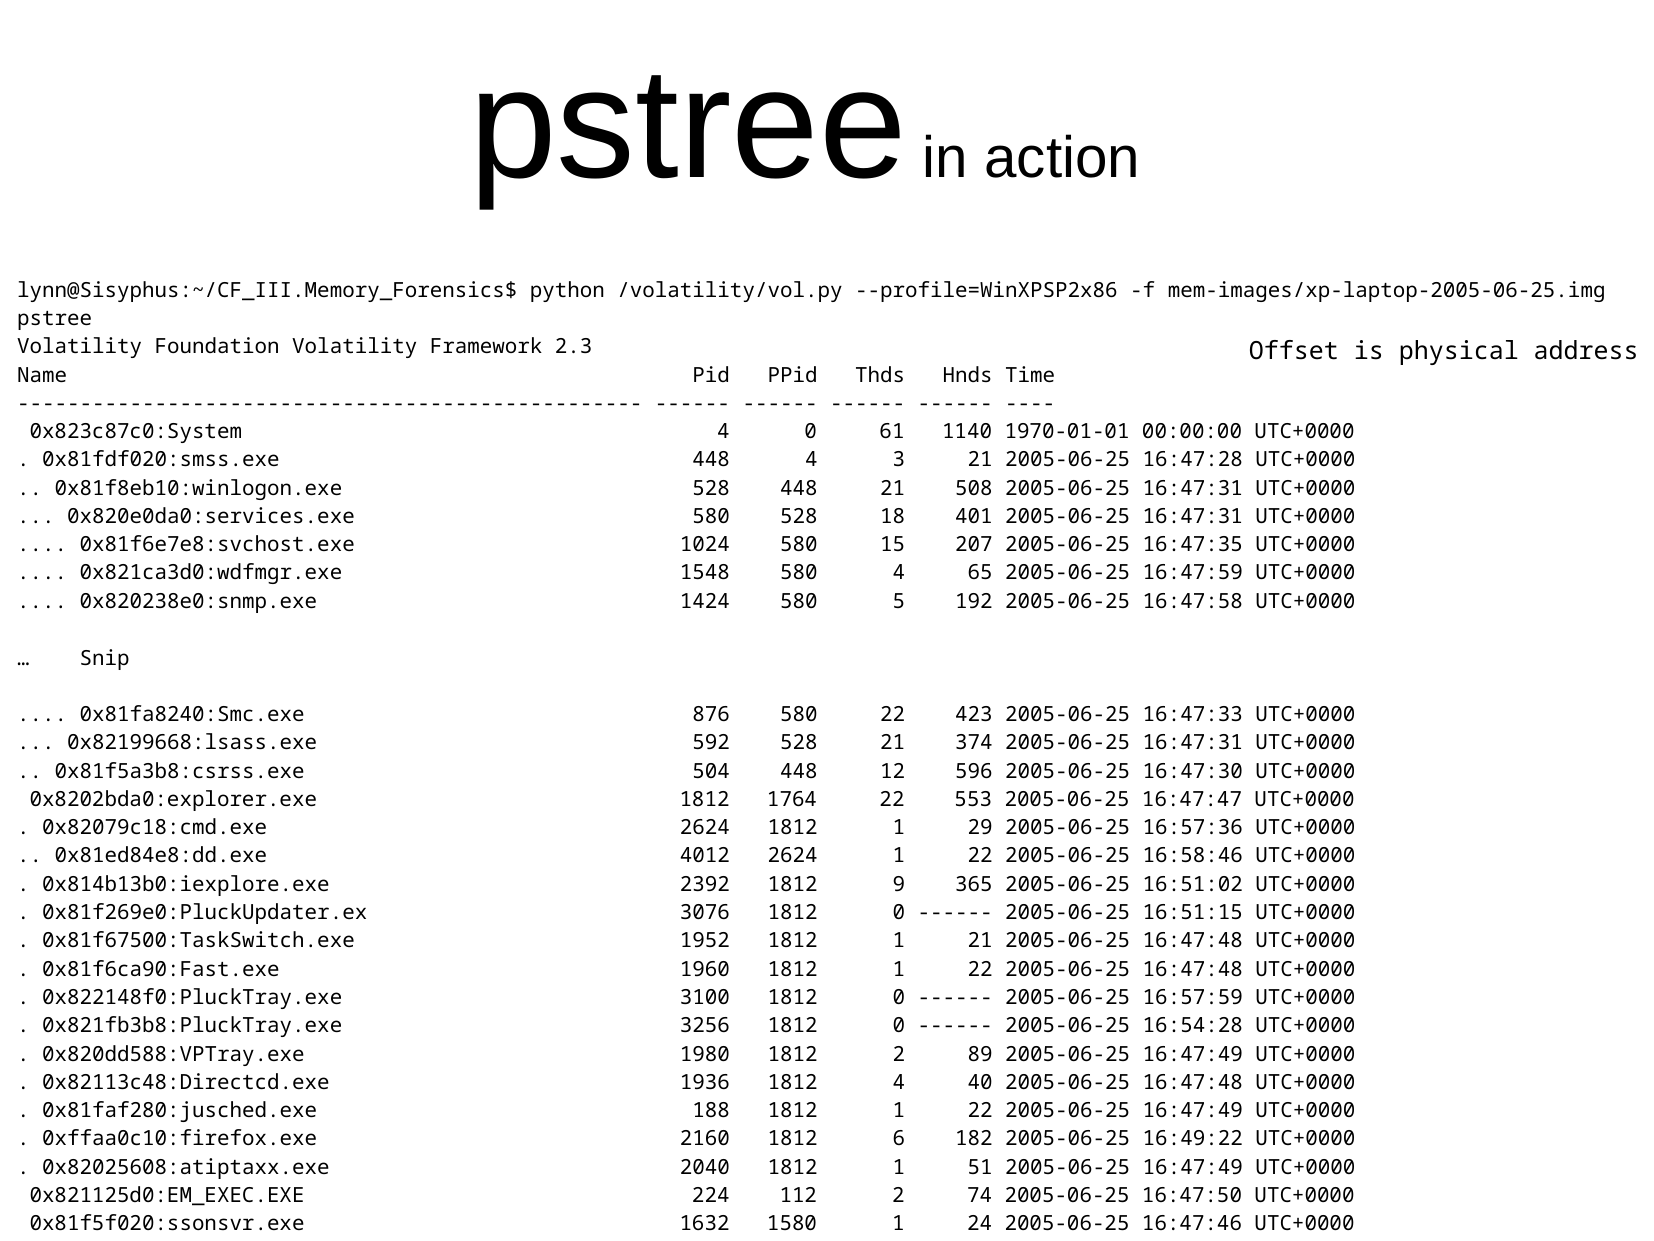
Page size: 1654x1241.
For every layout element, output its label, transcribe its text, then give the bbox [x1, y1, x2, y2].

text_box lynn@Sisyphus:~/CF_III.Memory_Forensics$ python /volatility/vol.py --profile=WinXPSP2x86 -f mem-images/xp-laptop-2005-06-25.img pstree Volatility Foundation Volatility Framework 2.3 Name Pid PPid Thds Hnds Time -------------------------------------------------- ------ ------ ------ ------ ---- 0x823c87c0:System 4 0 61 1140 1970-01-01 00:00:00 UTC+0000 . 0x81fdf020:smss.exe 448 4 3 21 2005-06-25 16:47:28 UTC+0000 .. 0x81f8eb10:winlogon.exe 528 448 21 508 2005-06-25 16:47:31 UTC+0000 ... 0x820e0da0:services.exe 580 528 18 401 2005-06-25 16:47:31 UTC+0000 .... 0x81f6e7e8:svchost.exe 1024 580 15 207 2005-06-25 16:47:35 UTC+0000 .... 0x821ca3d0:wdfmgr.exe 1548 580 4 65 2005-06-25 16:47:59 UTC+0000 .... 0x820238e0:snmp.exe 1424 580 5 192 2005-06-25 16:47:58 UTC+0000 … Snip .... 0x81fa8240:Smc.exe 876 580 22 423 2005-06-25 16:47:33 UTC+0000 ... 0x82199668:lsass.exe 592 528 21 374 2005-06-25 16:47:31 UTC+0000 .. 0x81f5a3b8:csrss.exe 504 448 12 596 2005-06-25 16:47:30 UTC+0000 0x8202bda0:explorer.exe 1812 1764 22 553 2005-06-25 16:47:47 UTC+0000 . 0x82079c18:cmd.exe 2624 1812 1 29 2005-06-25 16:57:36 UTC+0000 .. 0x81ed84e8:dd.exe 4012 2624 1 22 2005-06-25 16:58:46 UTC+0000 . 0x814b13b0:iexplore.exe 2392 1812 9 365 2005-06-25 16:51:02 UTC+0000 . 0x81f269e0:PluckUpdater.ex 3076 1812 0 ------ 2005-06-25 16:51:15 UTC+0000 . 0x81f67500:TaskSwitch.exe 1952 1812 1 21 2005-06-25 16:47:48 UTC+0000 . 0x81f6ca90:Fast.exe 1960 1812 1 22 2005-06-25 16:47:48 UTC+0000 . 0x822148f0:PluckTray.exe 3100 1812 0 ------ 2005-06-25 16:57:59 UTC+0000 . 0x821fb3b8:PluckTray.exe 3256 1812 0 ------ 2005-06-25 16:54:28 UTC+0000 . 0x820dd588:VPTray.exe 1980 1812 2 89 2005-06-25 16:47:49 UTC+0000 . 0x82113c48:Directcd.exe 1936 1812 4 40 2005-06-25 16:47:48 UTC+0000 . 0x81faf280:jusched.exe 188 1812 1 22 2005-06-25 16:47:49 UTC+0000 . 0xffaa0c10:firefox.exe 2160 1812 6 182 2005-06-25 16:49:22 UTC+0000 . 0x82025608:atiptaxx.exe 2040 1812 1 51 2005-06-25 16:47:49 UTC+0000 0x821125d0:EM_EXEC.EXE 224 112 2 74 2005-06-25 16:47:50 UTC+0000 0x81f5f020:ssonsvr.exe 1632 1580 1 24 2005-06-25 16:47:46 UTC+0000 [2, 267, 1654, 1231]
text_box Offset is physical address [1234, 325, 1609, 374]
title pstree in action [82, 19, 1571, 227]
